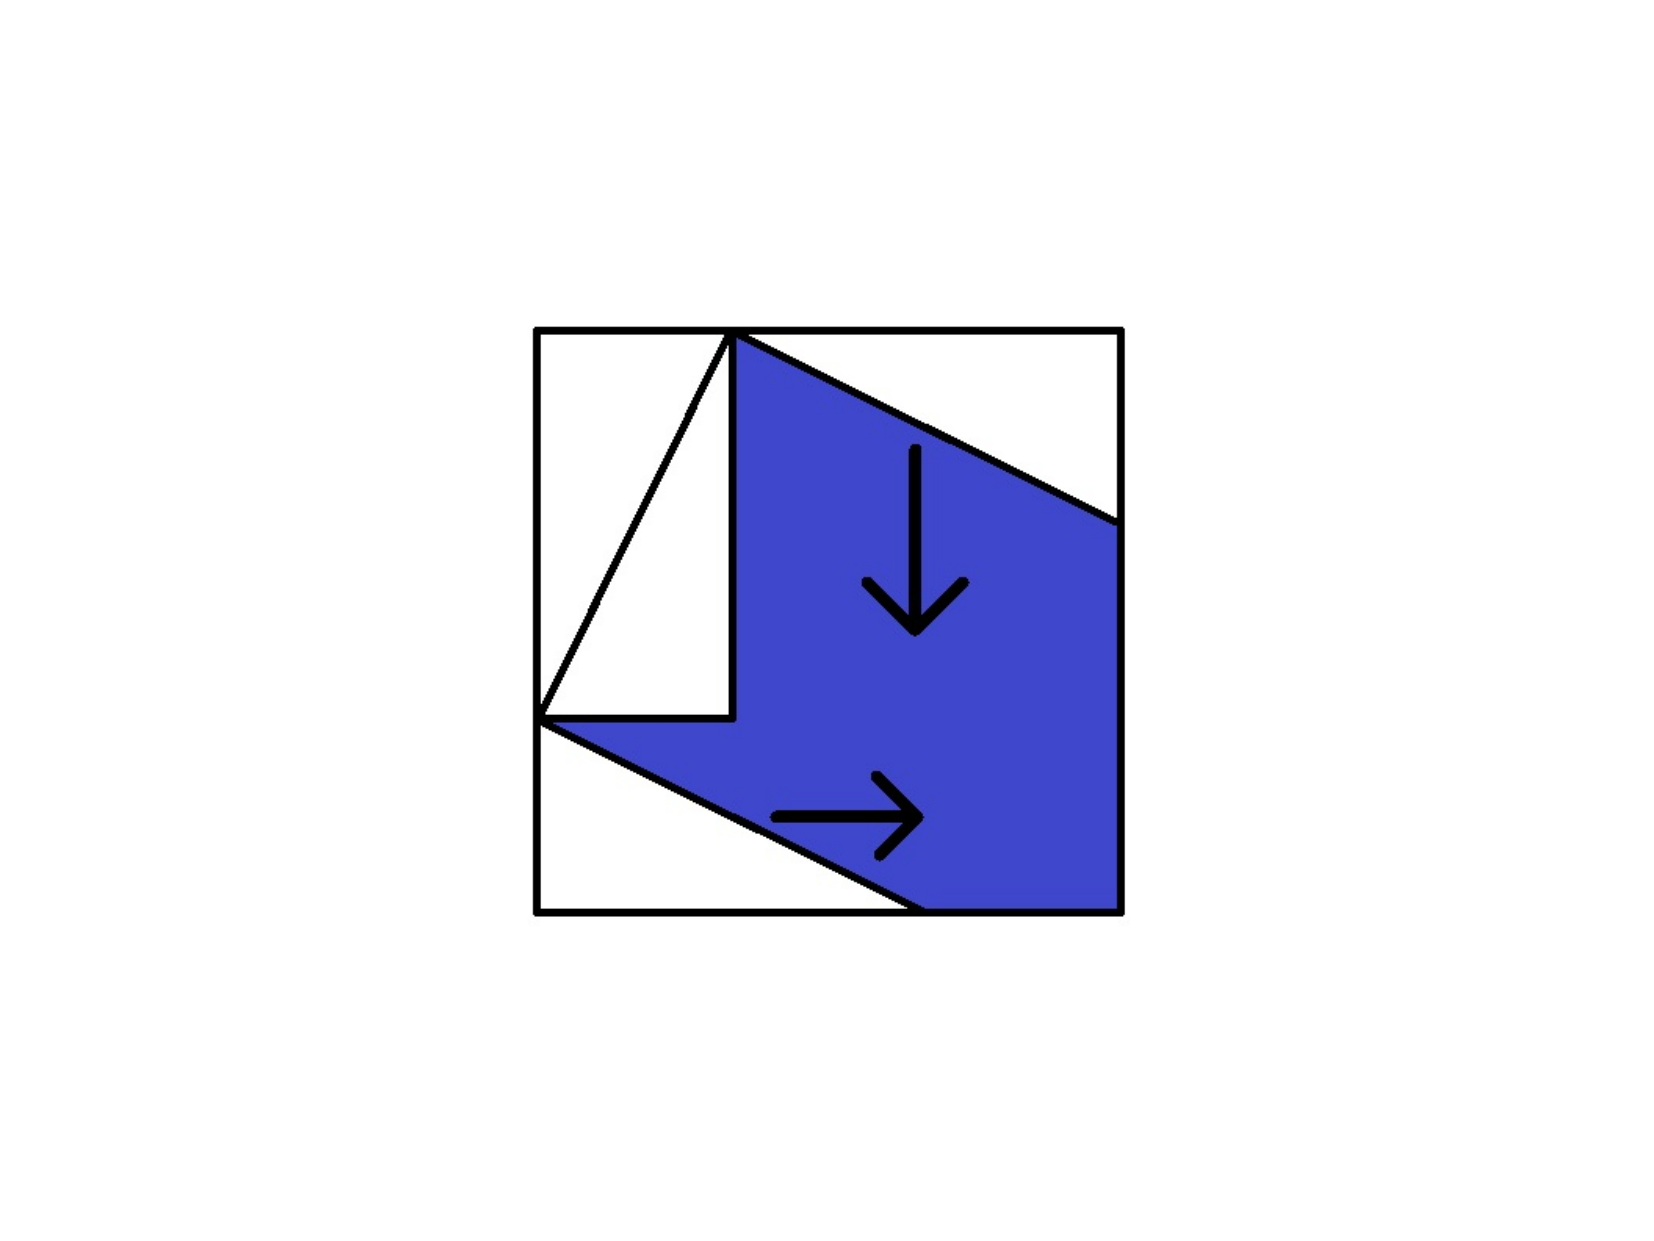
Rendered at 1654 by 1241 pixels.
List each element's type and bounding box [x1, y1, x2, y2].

picture [516, 313, 1147, 934]
